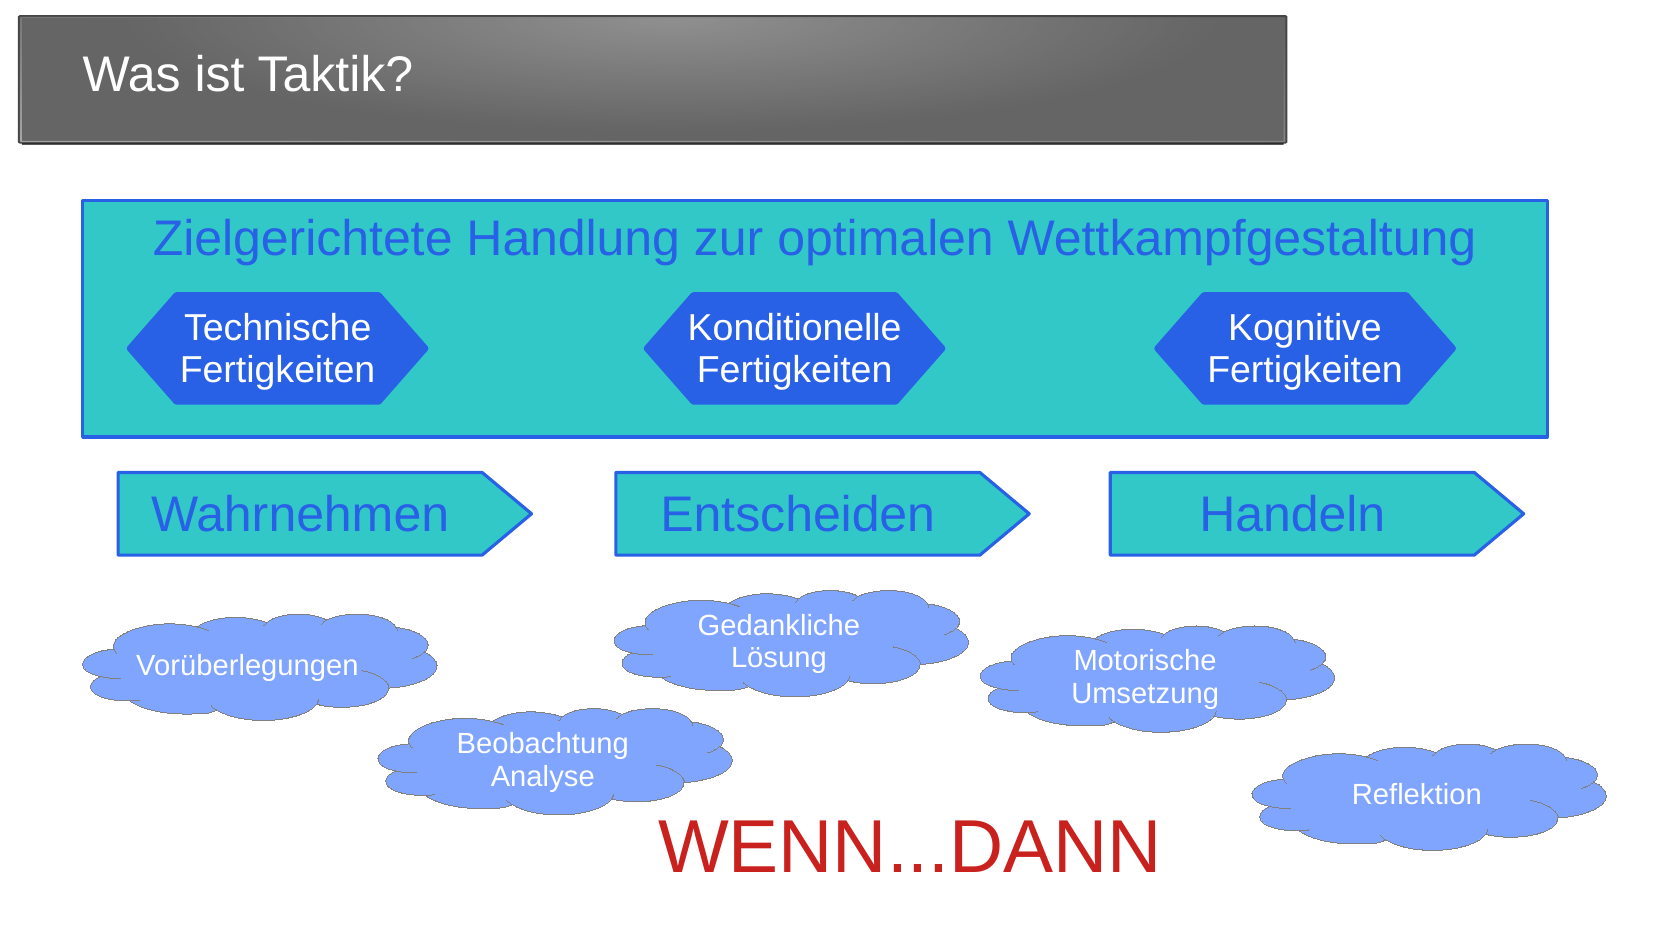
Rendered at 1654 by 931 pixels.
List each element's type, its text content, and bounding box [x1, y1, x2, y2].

text_box Reflektion [1251, 744, 1607, 851]
text_box Handeln [1110, 472, 1524, 556]
text_box Motorische Umsetzung [980, 625, 1335, 733]
text_box Technische Fertigkeiten [129, 295, 426, 402]
title Was ist Taktik? [82, 29, 1235, 119]
text_box Entscheiden [615, 472, 1030, 556]
text_box Beobachtung Analyse [377, 708, 733, 815]
text_box Kognitive Fertigkeiten [1157, 295, 1453, 402]
text_box Zielgerichtete Handlung zur optimalen Wettkampfgestaltung [82, 200, 1548, 438]
text_box Gedankliche Lösung [614, 590, 969, 697]
text_box Wahrnehmen [118, 472, 532, 556]
text_box Vorüberlegungen [82, 614, 438, 721]
text_box Konditionelle Fertigkeiten [646, 295, 943, 402]
text_box WENN...DANN [643, 797, 1234, 898]
